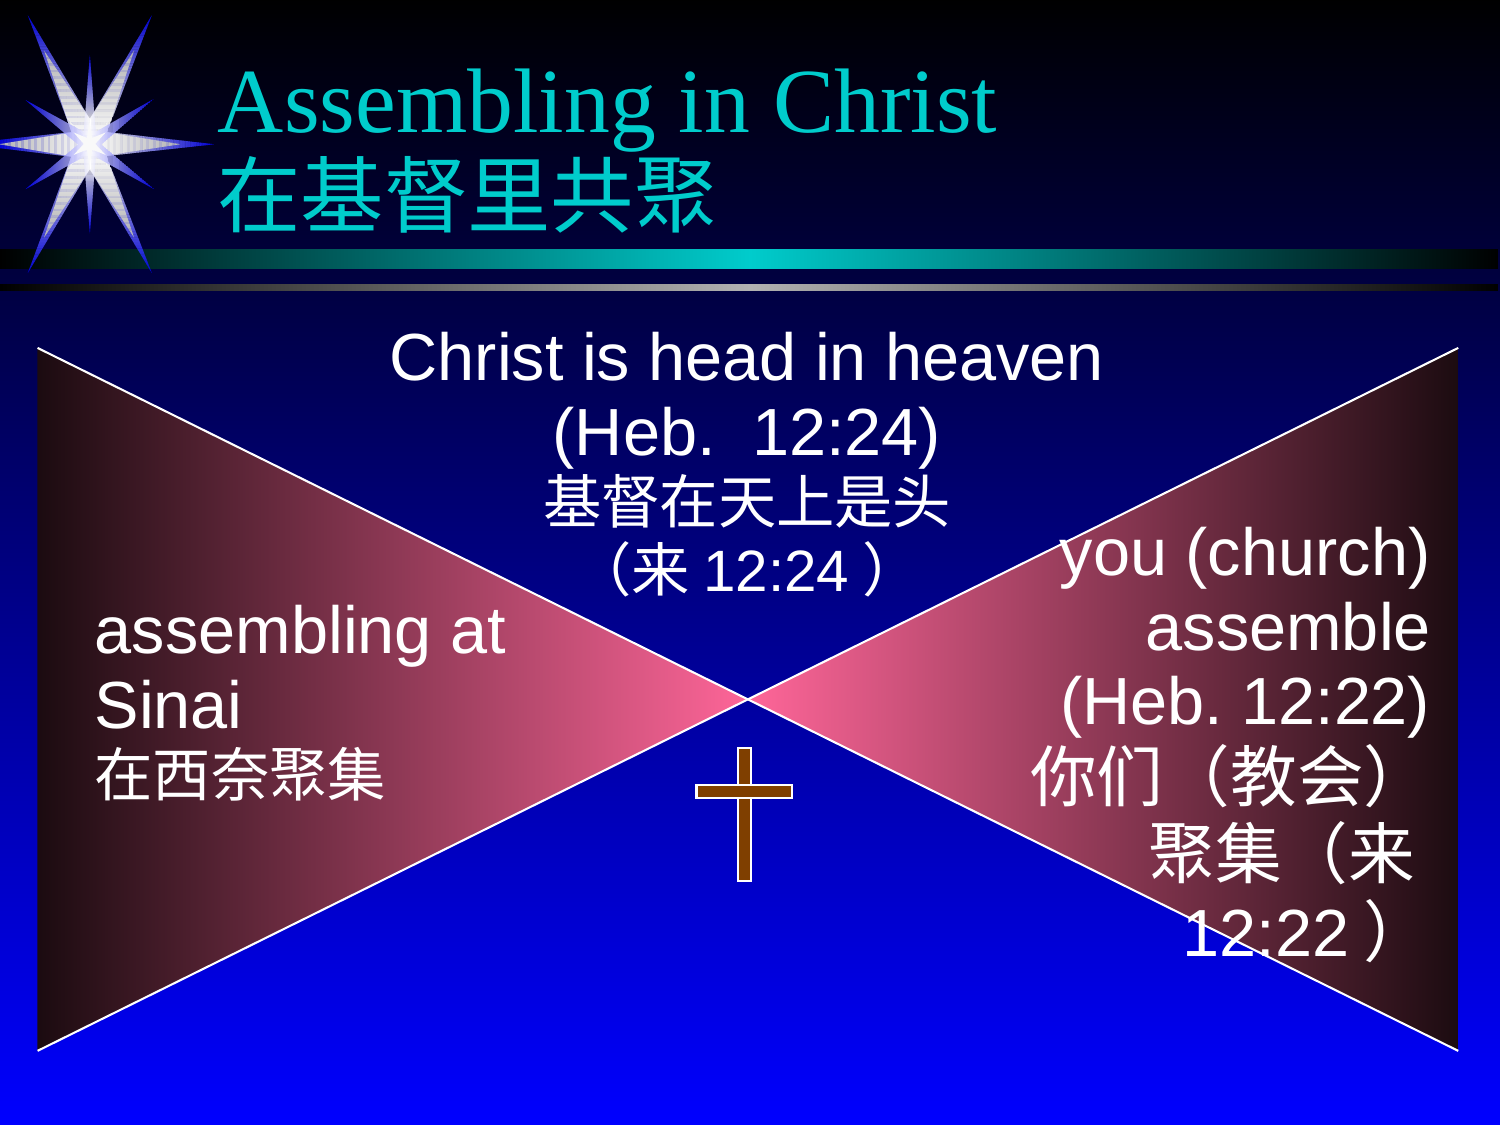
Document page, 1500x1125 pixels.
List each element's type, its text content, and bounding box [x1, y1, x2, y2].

text_box [567, 613, 744, 787]
text_box assembling at Sinai 在西奈聚集 [79, 585, 567, 819]
text_box Christ is head in heaven (Heb. 12:24) 基督在天上是头 （来12:24） [353, 312, 1141, 613]
text_box [37, 350, 501, 1049]
title Assembling in Christ 在基督里共聚 [203, 29, 1500, 266]
text_box you (church) assemble (Heb. 12:22) 你们（教会） 聚集（来12:22） [945, 507, 1446, 981]
text_box [1142, 350, 1459, 1049]
text_box [696, 747, 792, 881]
text_box [752, 613, 945, 795]
